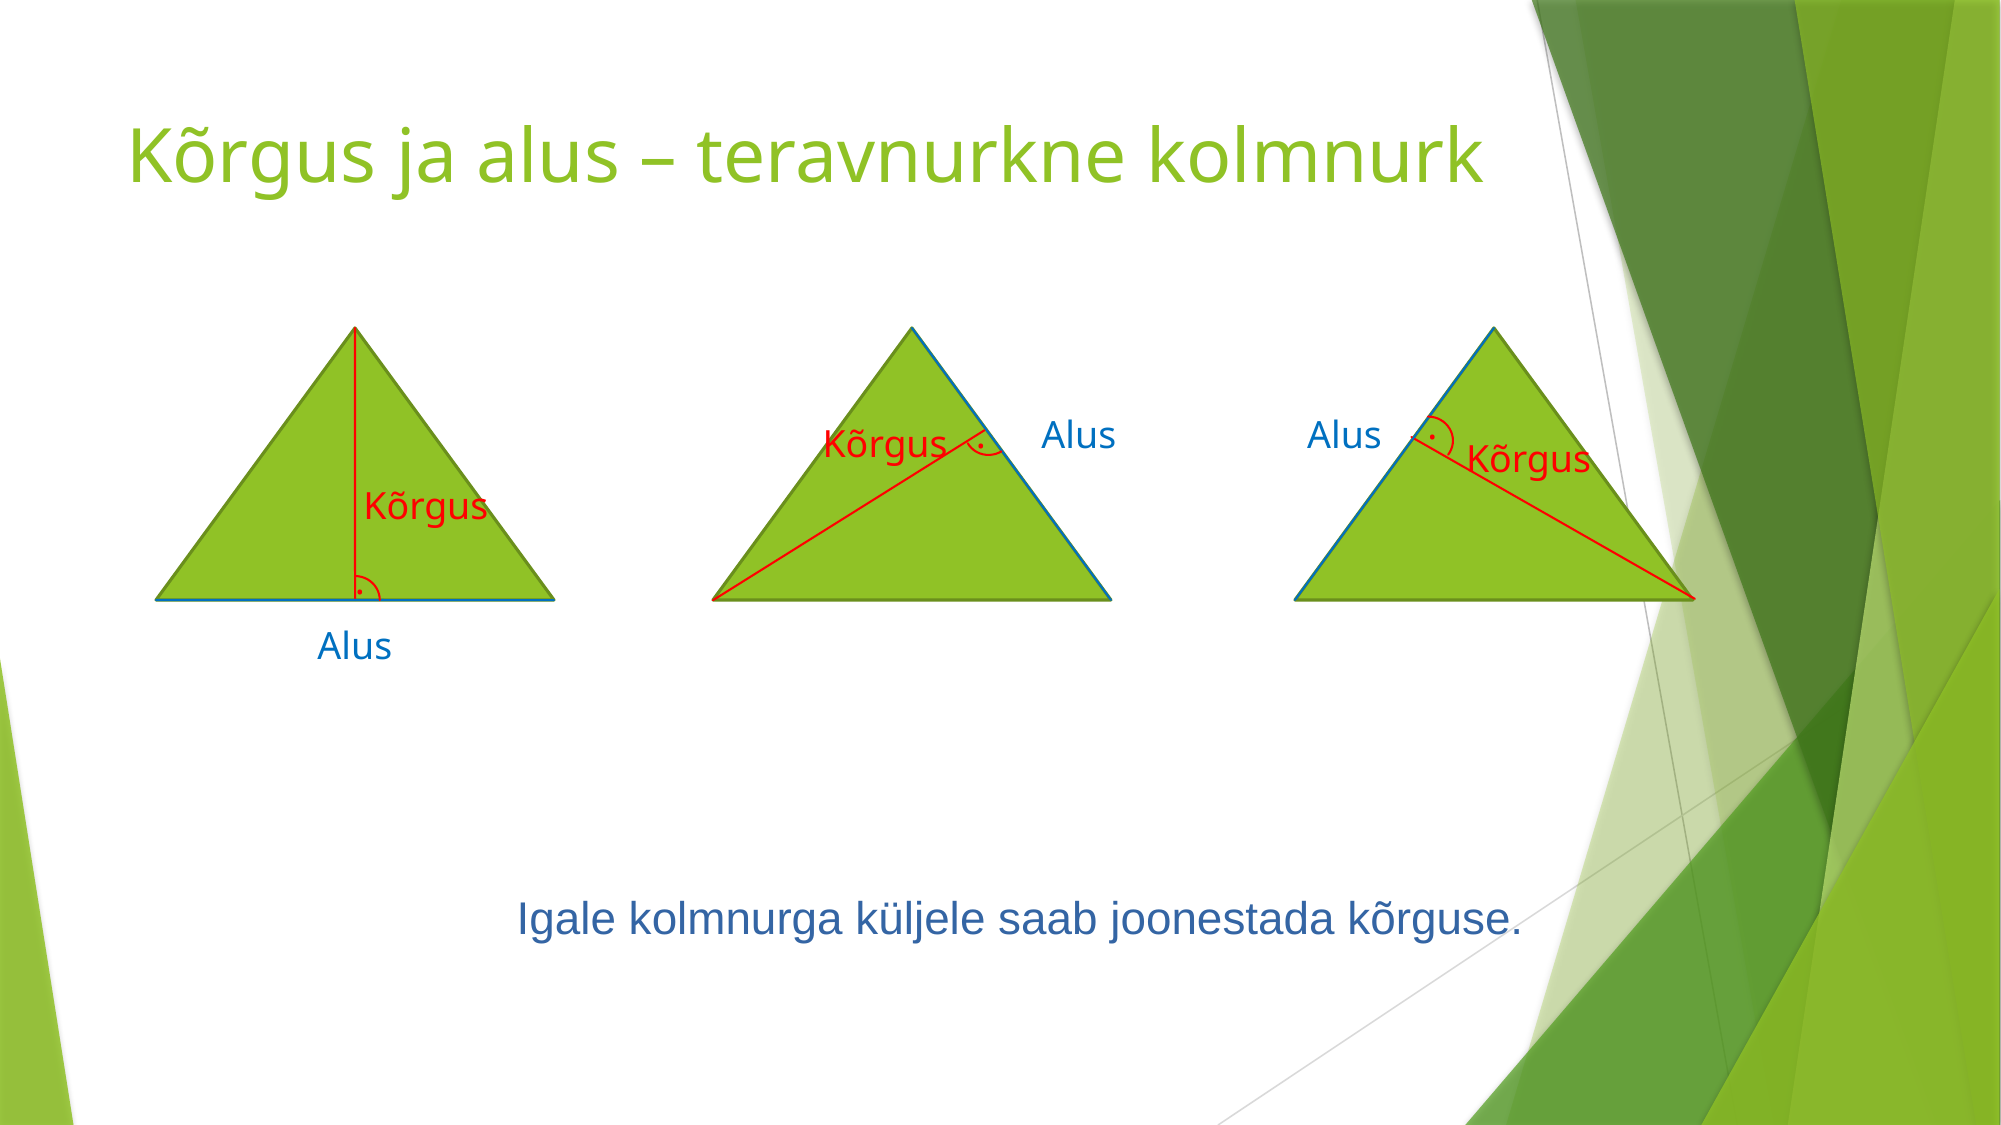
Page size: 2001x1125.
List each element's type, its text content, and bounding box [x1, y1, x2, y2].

text_box Kõrgus [1451, 427, 1607, 488]
text_box [715, 471, 912, 597]
text_box . [961, 403, 1063, 464]
text_box [357, 531, 554, 599]
text_box [357, 330, 462, 474]
text_box [1505, 482, 1688, 593]
text_box [157, 330, 353, 598]
text_box [717, 464, 1108, 600]
text_box Kõrgus [1494, 455, 1506, 470]
text_box Igale kolmnurga küljele saab joonestada kõrguse. [501, 885, 1540, 952]
text_box Alus [1292, 403, 1397, 464]
text_box [1297, 444, 1693, 600]
title Kõrgus ja alus – teravnurkne kolmnurk [111, 99, 1522, 317]
text_box Alus [302, 614, 408, 675]
text_box . [340, 549, 443, 610]
text_box Kõrgus [348, 474, 504, 535]
text_box Alus [1063, 403, 1132, 464]
text_box [850, 329, 964, 412]
text_box . [1412, 394, 1515, 455]
text_box Kõrgus [807, 412, 963, 473]
text_box [1448, 329, 1567, 427]
